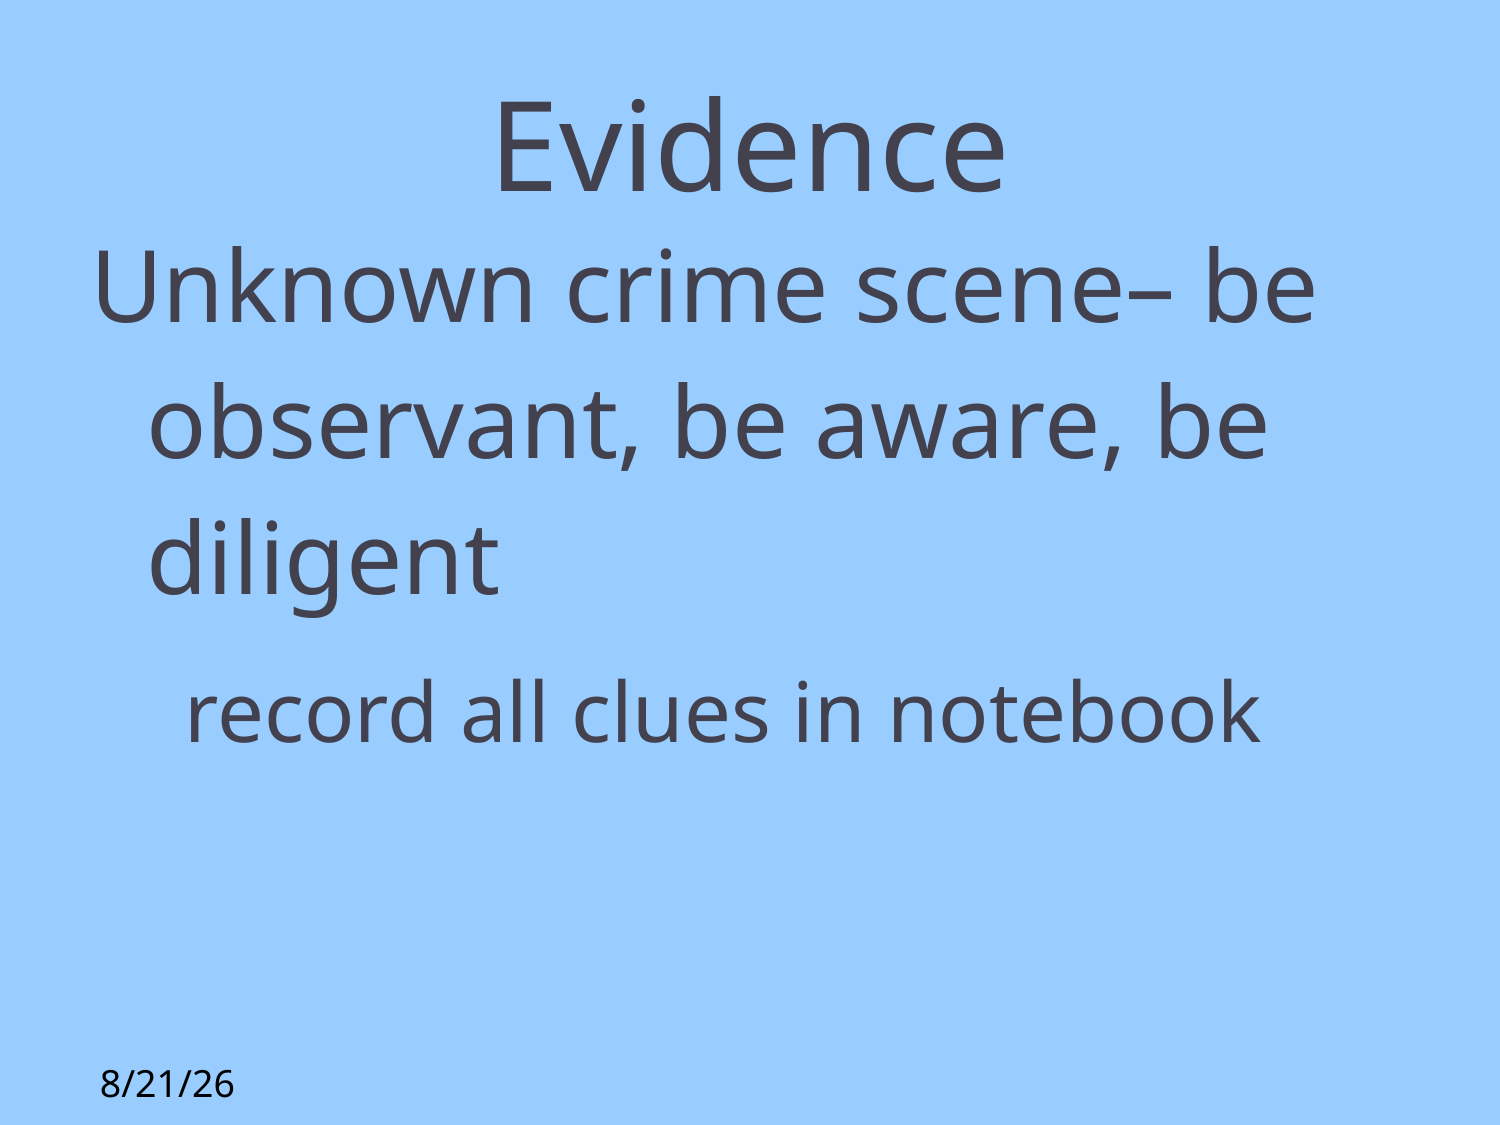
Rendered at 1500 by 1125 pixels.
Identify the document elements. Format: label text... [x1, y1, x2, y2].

title Evidence [75, 33, 1425, 200]
list Unknown crime scene– be observant, be aware, be diligent record all clues in notebook [75, 200, 1425, 966]
